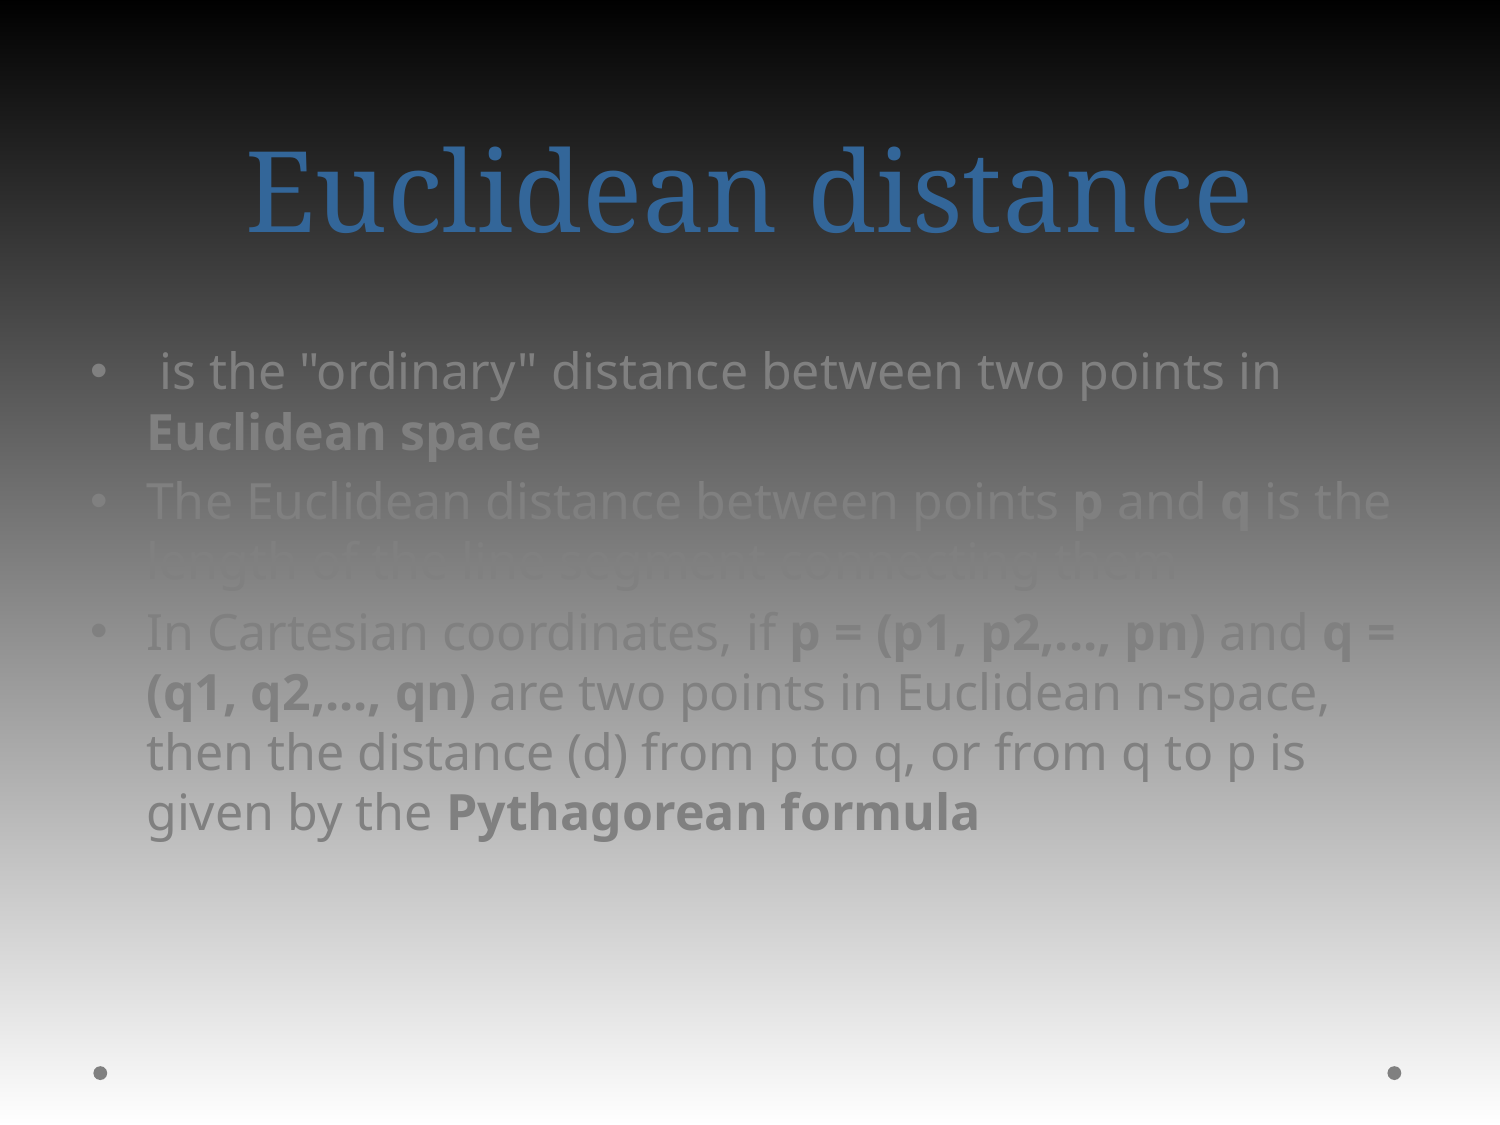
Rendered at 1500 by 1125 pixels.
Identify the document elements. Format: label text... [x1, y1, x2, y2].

list is the "ordinary" distance between two points in Euclidean space The Euclidean distance between points p and q is the length of the line segment connecting them In Cartesian coordinates, if p = (p1, p2,..., pn) and q = (q1, q2,..., qn) are two points in Euclidean n-space, then the distance (d) from p to q, or from q to p is given by the Pythagorean formula [75, 262, 1425, 1005]
title Euclidean distance [75, 0, 1425, 262]
